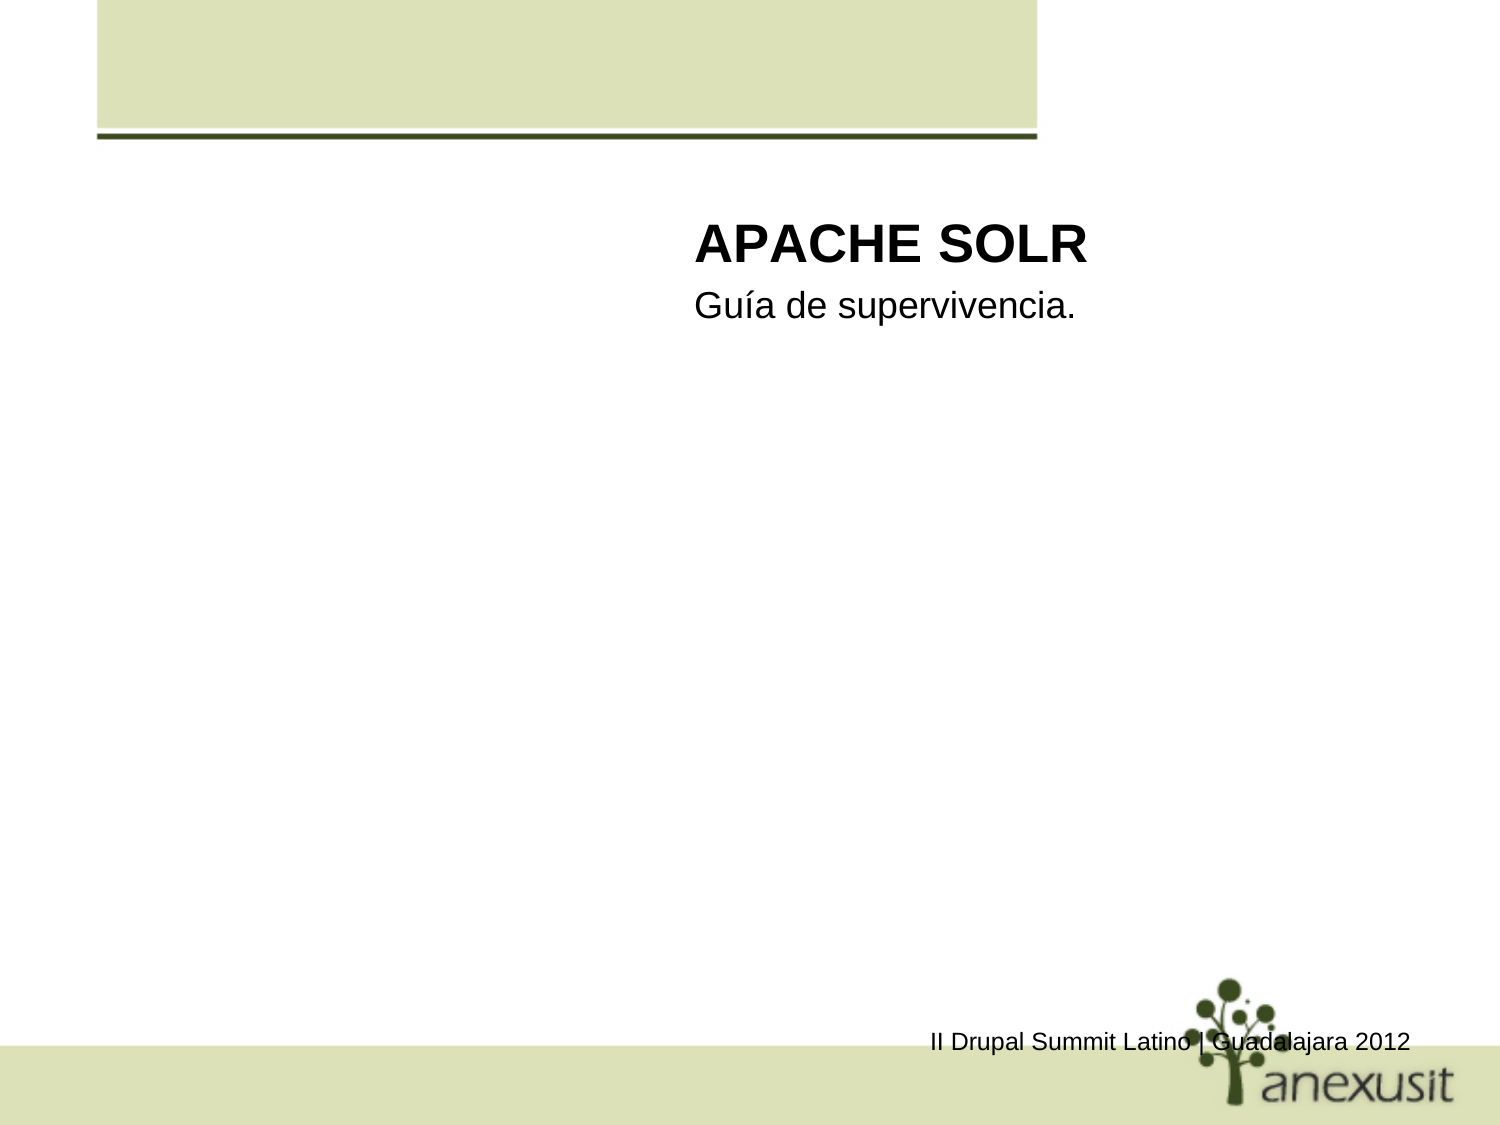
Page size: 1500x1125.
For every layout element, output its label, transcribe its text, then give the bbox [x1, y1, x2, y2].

picture [0, 0, 1500, 1125]
text_box APACHE SOLR [679, 177, 1500, 273]
text_box II Drupal Summit Latino | Guadalajara 2012 [915, 1017, 1500, 1064]
text_box Guía de supervivencia. [679, 273, 1500, 562]
